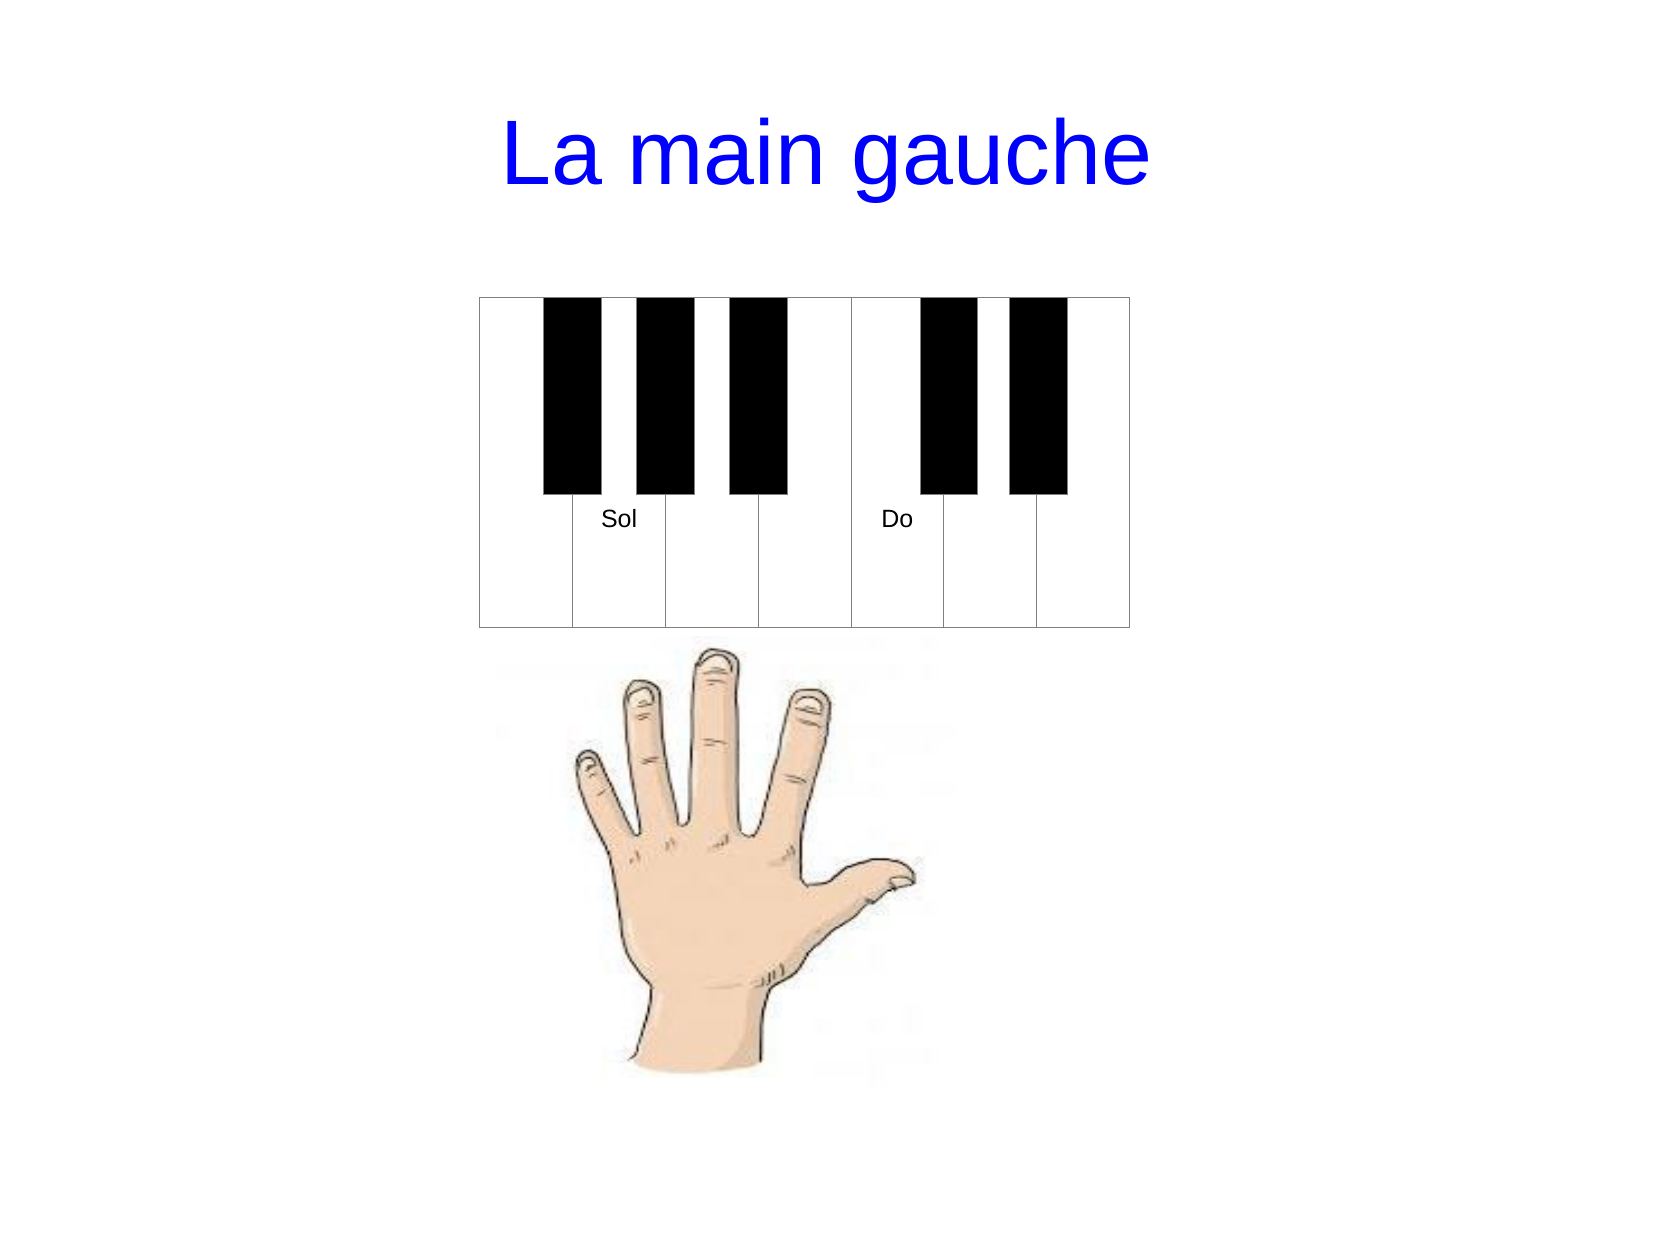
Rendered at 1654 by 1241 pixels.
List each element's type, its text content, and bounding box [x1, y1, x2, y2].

text_box [920, 297, 1130, 628]
text_box Sol [572, 297, 665, 628]
title La main gauche [82, 49, 1571, 257]
text_box [636, 297, 851, 628]
text_box Do [851, 297, 943, 628]
picture [496, 636, 957, 1087]
text_box [479, 297, 602, 628]
